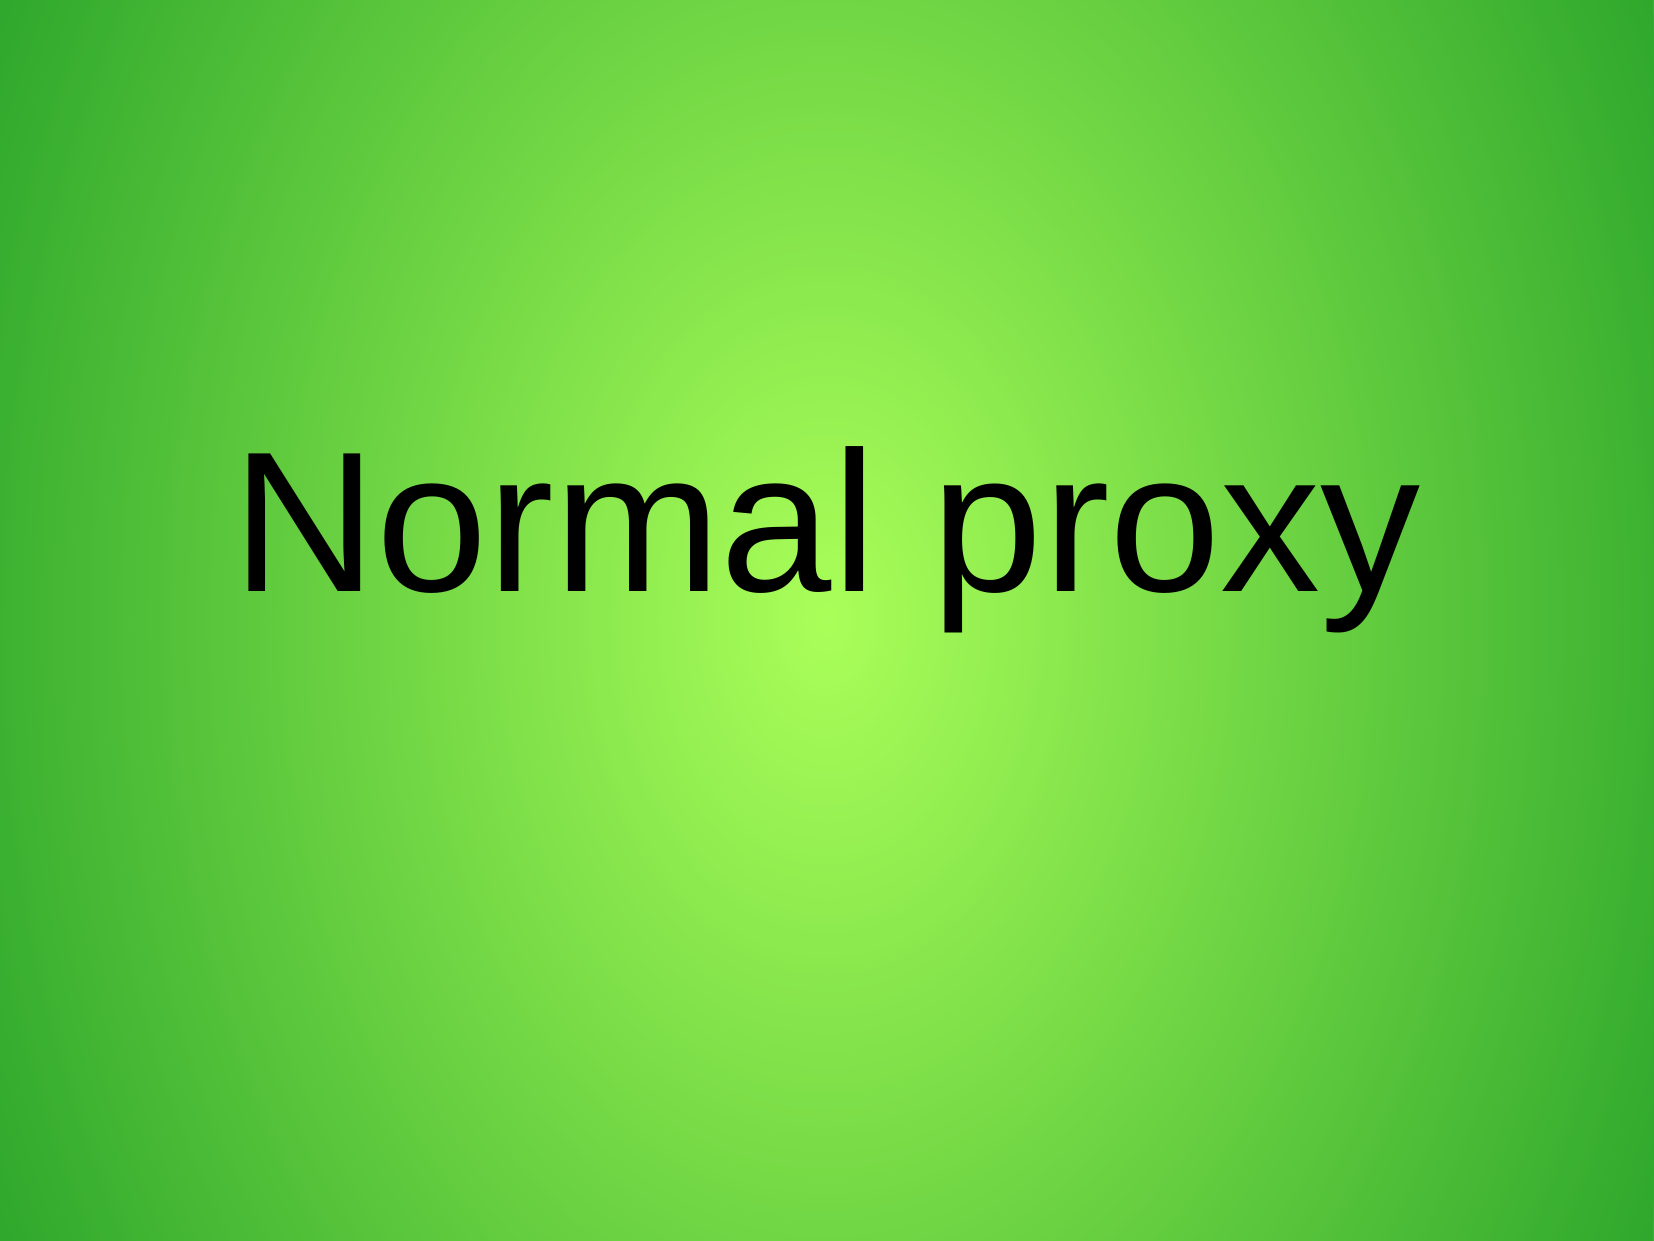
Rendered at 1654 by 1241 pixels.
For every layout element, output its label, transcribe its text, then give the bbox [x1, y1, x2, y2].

subtitle Normal proxy [82, 47, 1571, 997]
